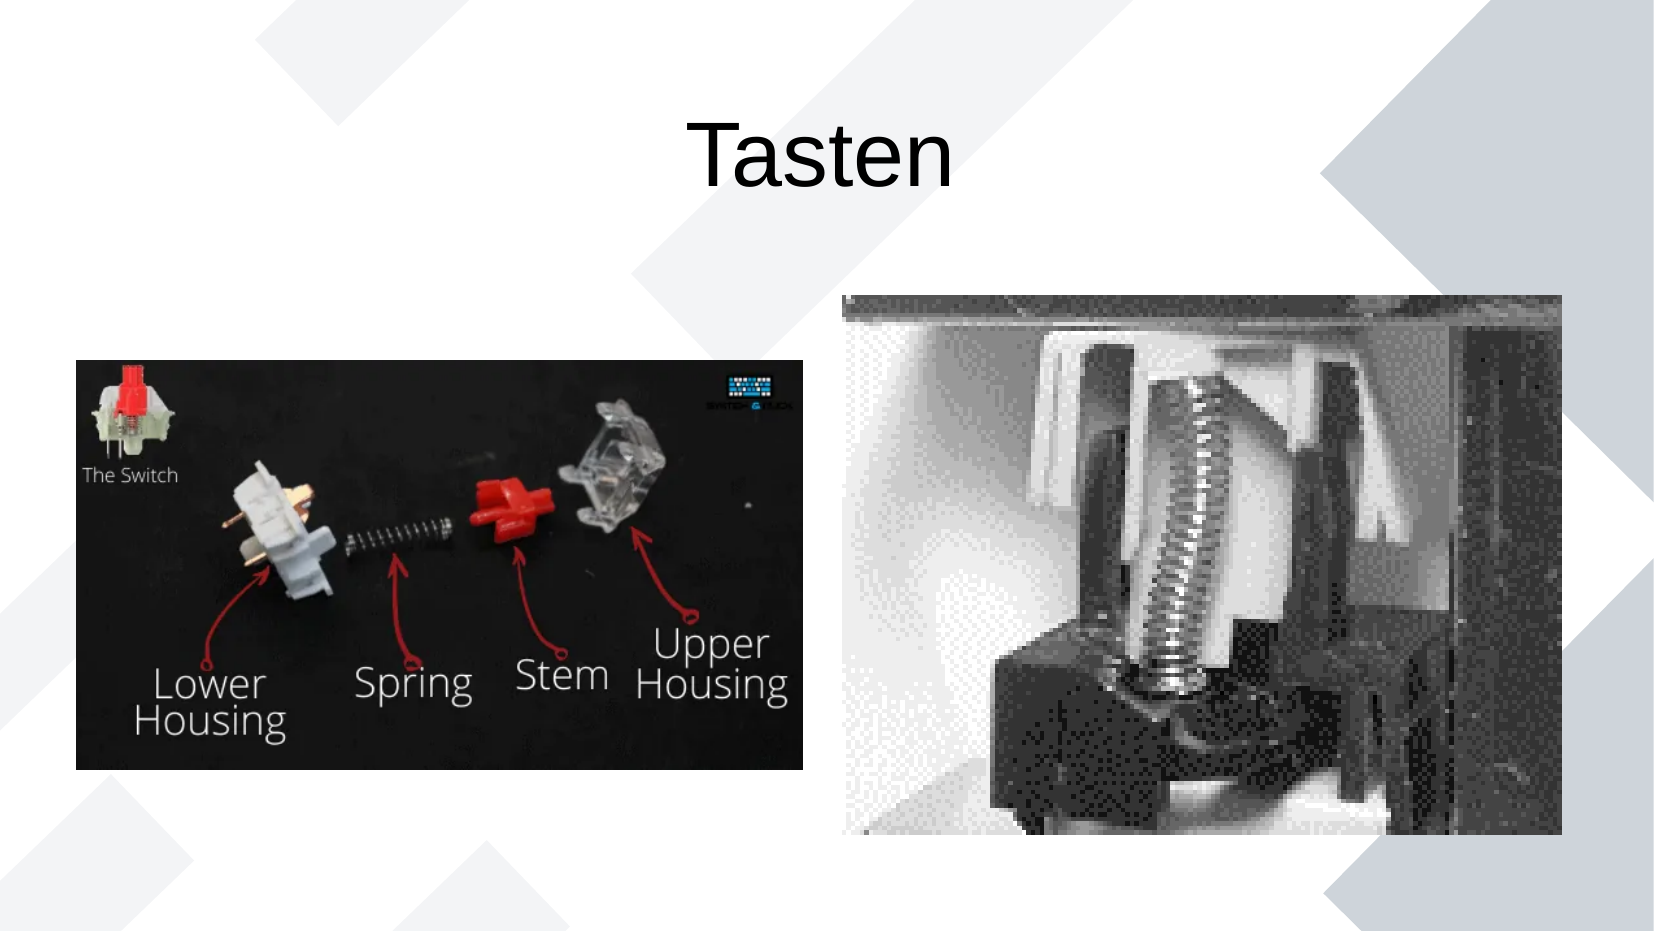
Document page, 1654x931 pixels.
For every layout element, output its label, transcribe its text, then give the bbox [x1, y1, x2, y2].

picture [76, 360, 803, 770]
picture [842, 295, 1562, 835]
title Tasten [76, 76, 1565, 233]
